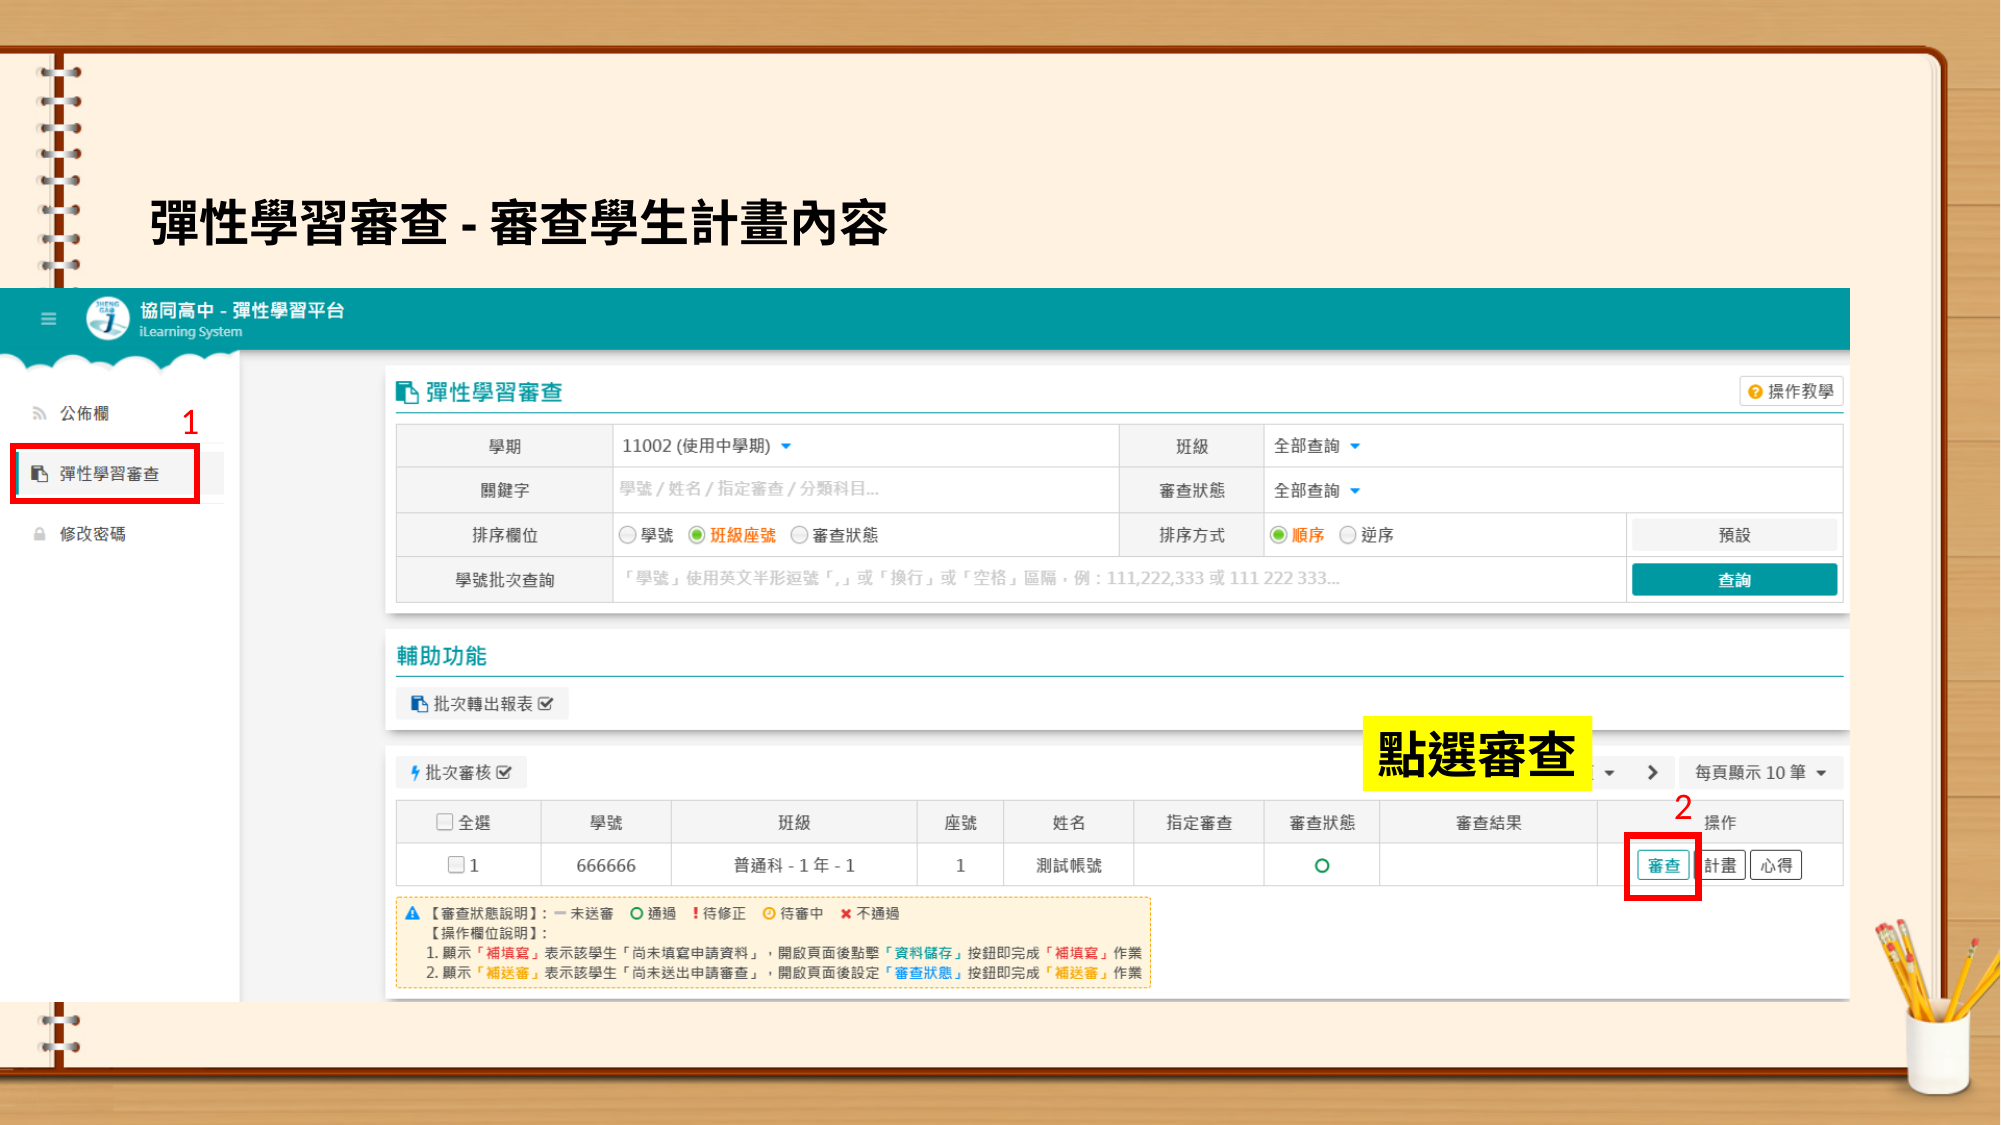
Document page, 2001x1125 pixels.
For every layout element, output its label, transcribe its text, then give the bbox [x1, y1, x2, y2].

text_box 彈性學習審查-審查學生計畫內容 [0, 184, 1251, 260]
text_box 1 [165, 389, 210, 450]
picture [0, 0, 2001, 1125]
text_box 點選審查 [1362, 716, 1593, 791]
text_box 2 [1659, 775, 1704, 835]
